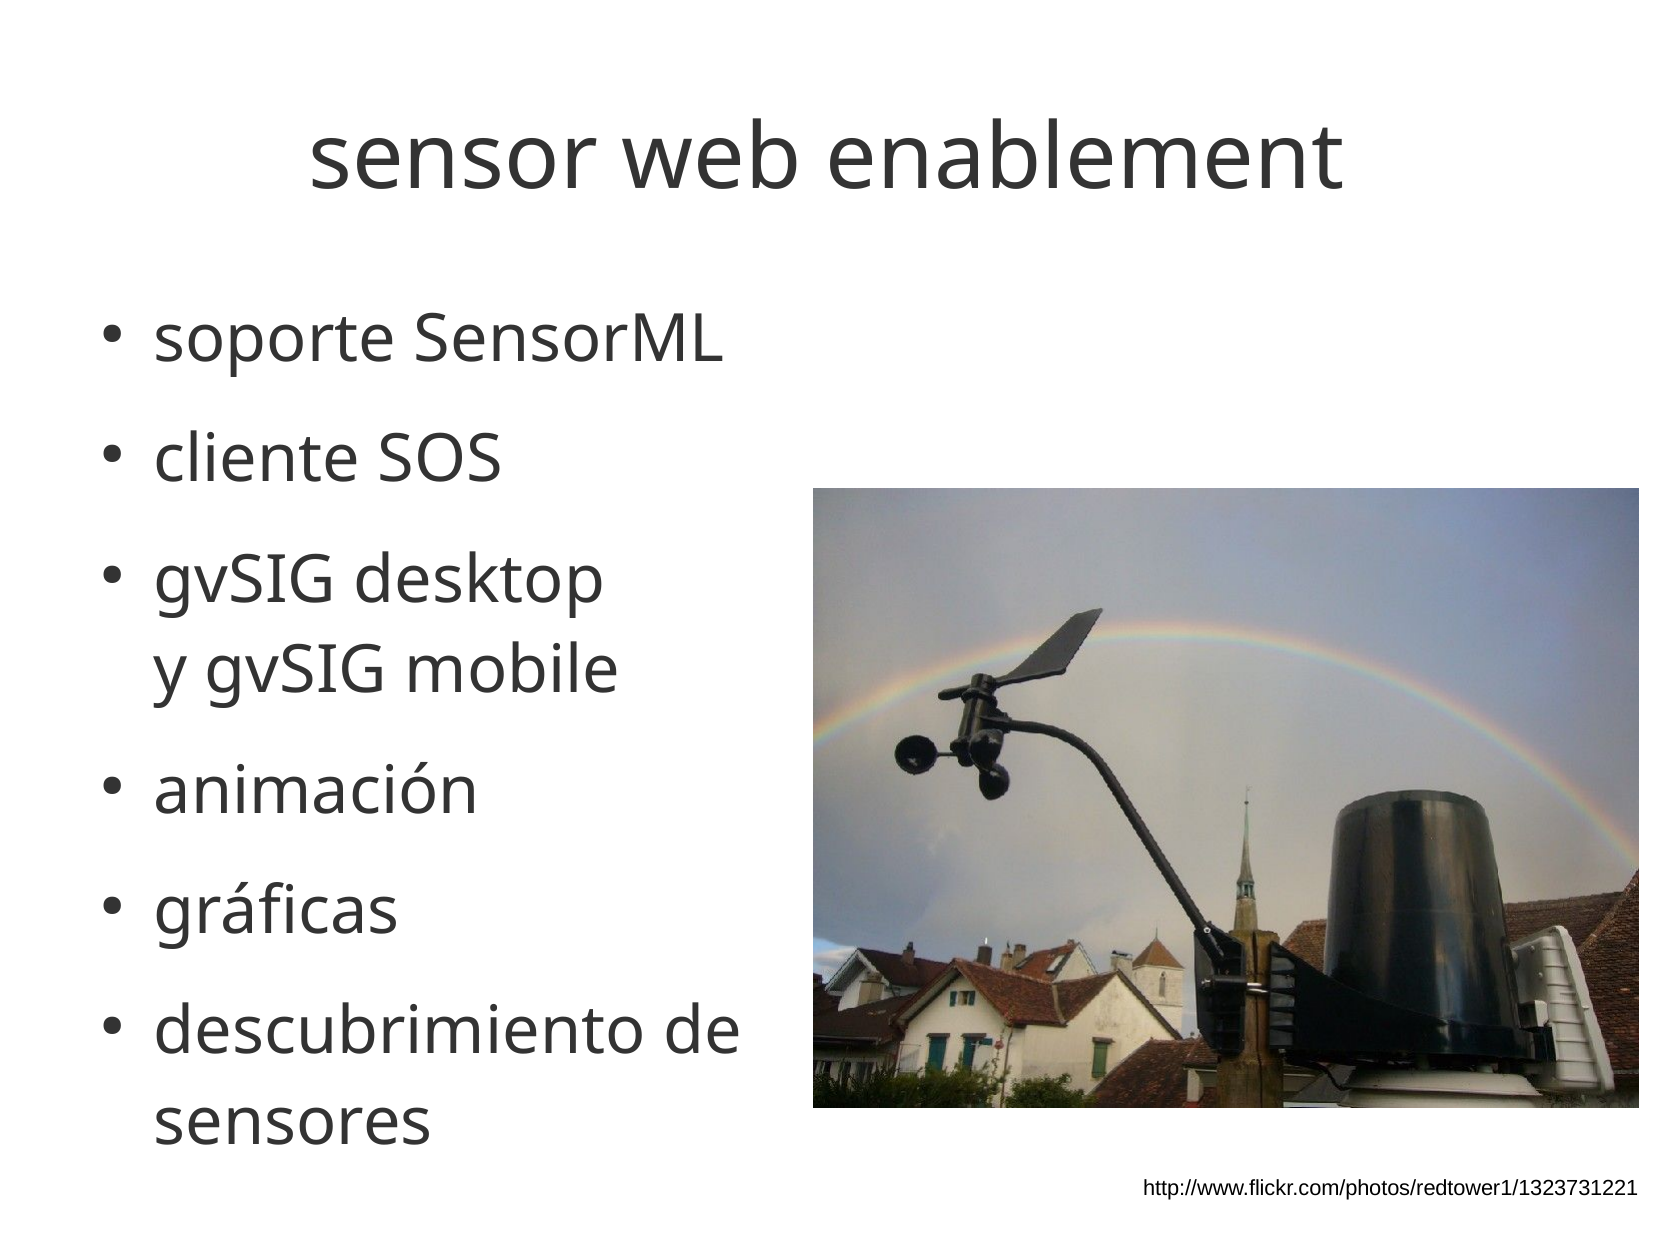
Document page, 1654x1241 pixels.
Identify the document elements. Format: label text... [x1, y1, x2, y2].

title sensor web enablement [82, 49, 1571, 257]
picture [813, 488, 1639, 1108]
text_box http://www.flickr.com/photos/redtower1/1323731221 [1018, 1168, 1654, 1226]
list soporte SensorML cliente SOS gvSIG desktop y gvSIG mobile animación gráficas descubrimiento de sensores [82, 290, 1063, 1094]
